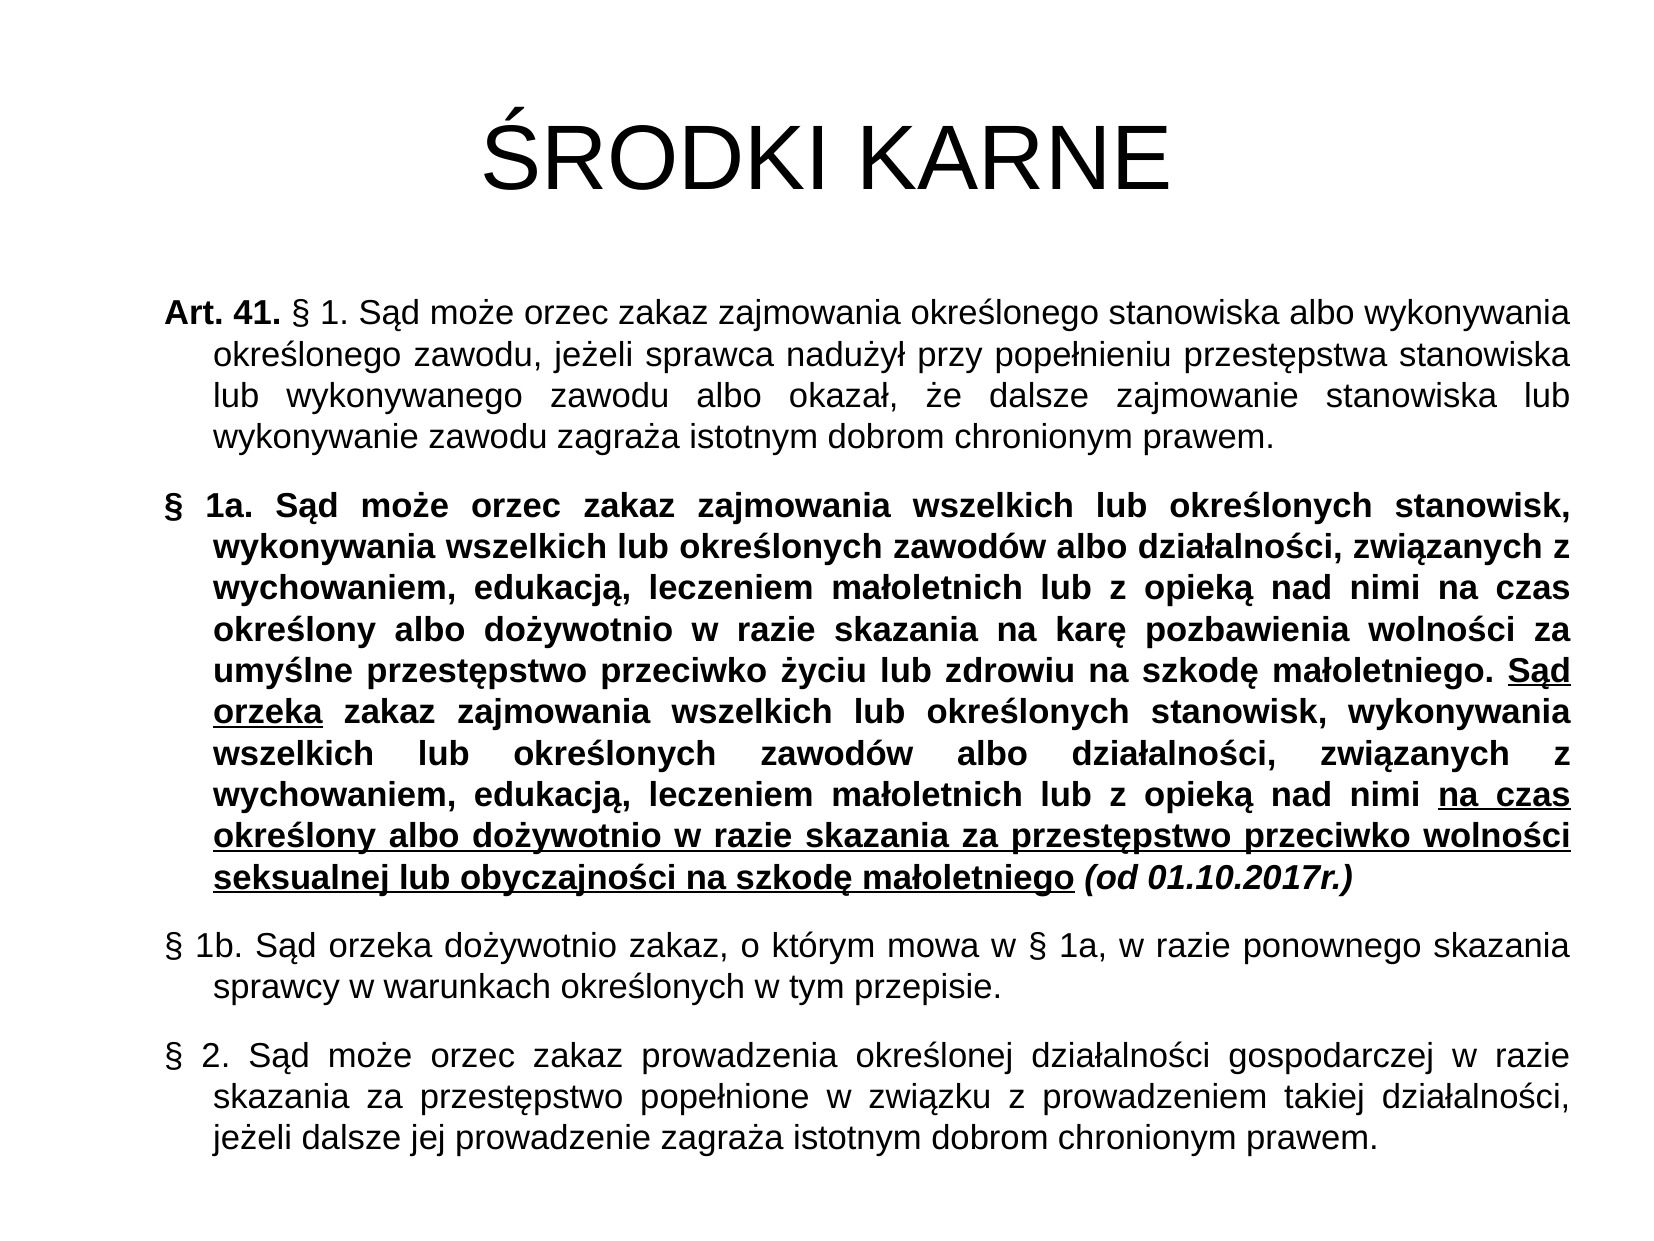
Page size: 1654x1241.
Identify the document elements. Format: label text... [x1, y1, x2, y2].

list Art. 41. § 1. Sąd może orzec zakaz zajmowania określonego stanowiska albo wykonywania określonego zawodu, jeżeli sprawca nadużył przy popełnieniu przestępstwa stanowiska lub wykonywanego zawodu albo okazał, że dalsze zajmowanie stanowiska lub wykonywanie zawodu zagraża istotnym dobrom chronionym prawem. § 1a. Sąd może orzec zakaz zajmowania wszelkich lub określonych stanowisk, wykonywania wszelkich lub określonych zawodów albo działalności, związanych z wychowaniem, edukacją, leczeniem małoletnich lub z opieką nad nimi na czas określony albo dożywotnio w razie skazania na karę pozbawienia wolności za umyślne przestępstwo przeciwko życiu lub zdrowiu na szkodę małoletniego. Sąd orzeka zakaz zajmowania wszelkich lub określonych stanowisk, wykonywania wszelkich lub określonych zawodów albo działalności, związanych z wychowaniem, edukacją, leczeniem małoletnich lub z opieką nad nimi na czas określony albo dożywotnio w razie skazania za przestępstwo przeciwko wolności seksualnej lub obyczajności na szkodę małoletniego (od 01.10.2017r.) § 1b. Sąd orzeka dożywotnio zakaz, o którym mowa w § 1a, w razie ponownego skazania sprawcy w warunkach określonych w tym przepisie. § 2. Sąd może orzec zakaz prowadzenia określonej działalności gospodarczej w razie skazania za przestępstwo popełnione w związku z prowadzeniem takiej działalności, jeżeli dalsze jej prowadzenie zagraża istotnym dobrom chronionym prawem. [82, 290, 1571, 1191]
title ŚRODKI KARNE [82, 49, 1571, 257]
